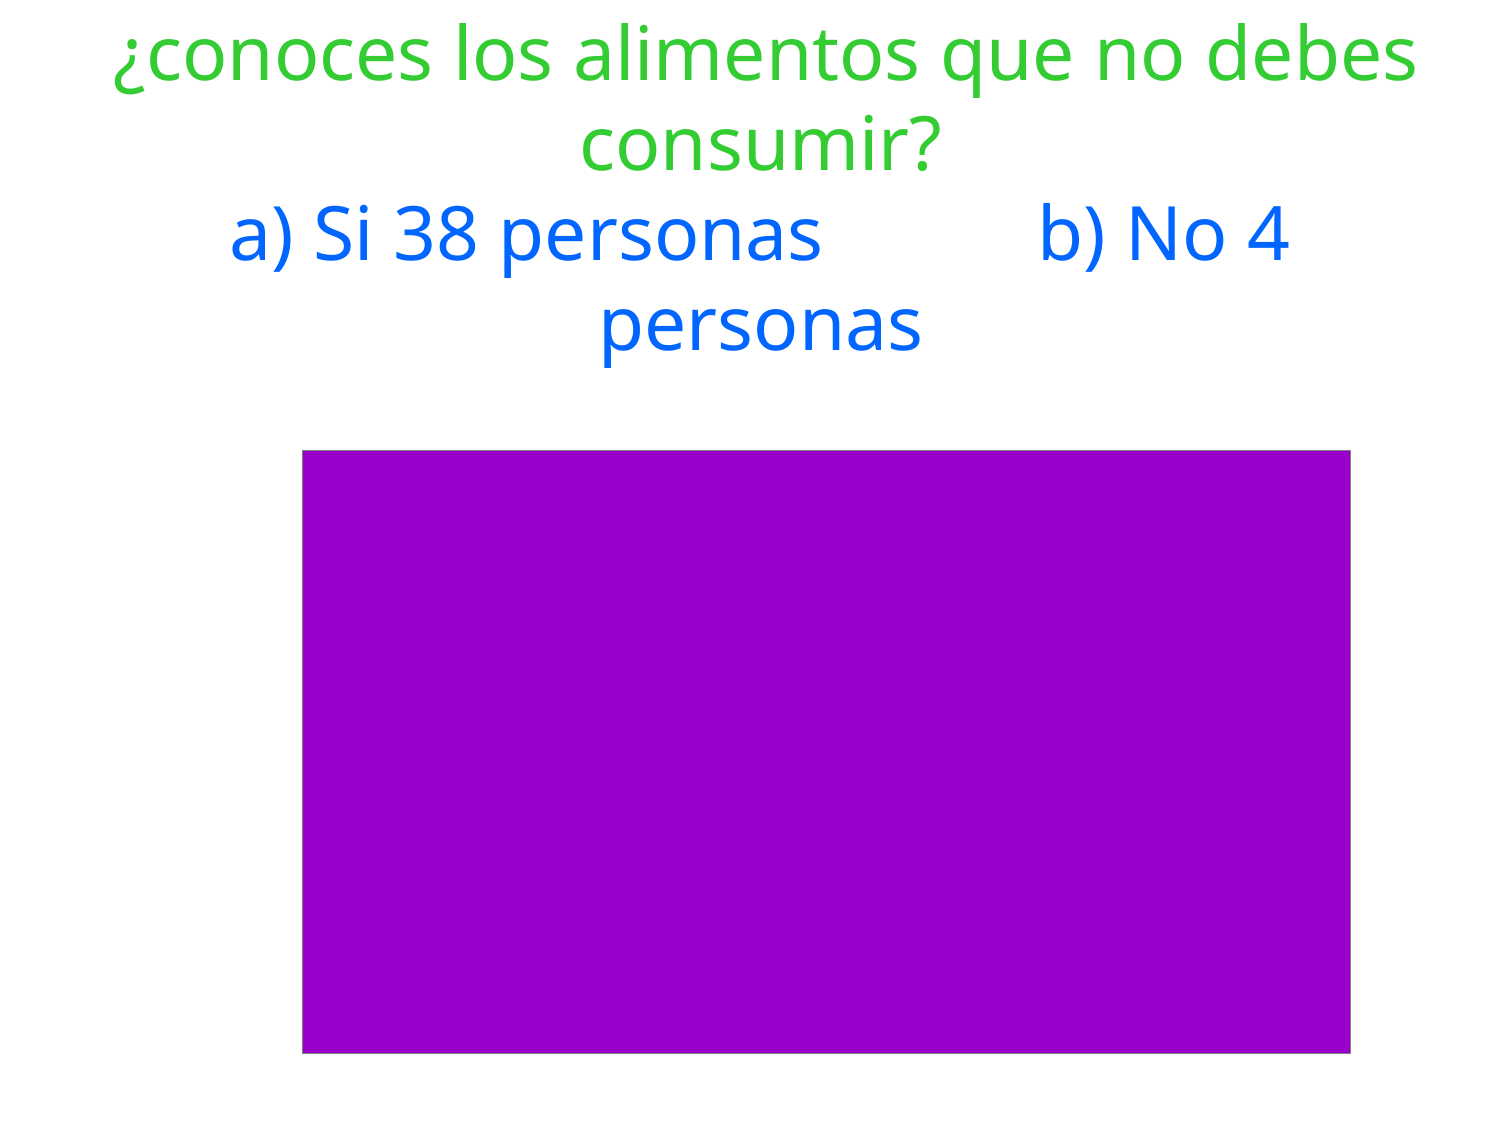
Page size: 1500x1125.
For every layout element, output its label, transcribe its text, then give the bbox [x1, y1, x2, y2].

title ¿conoces los alimentos que no debes consumir? a) Si 38 personas b) No 4 personas [75, 0, 1447, 374]
picture [289, 444, 1365, 1059]
